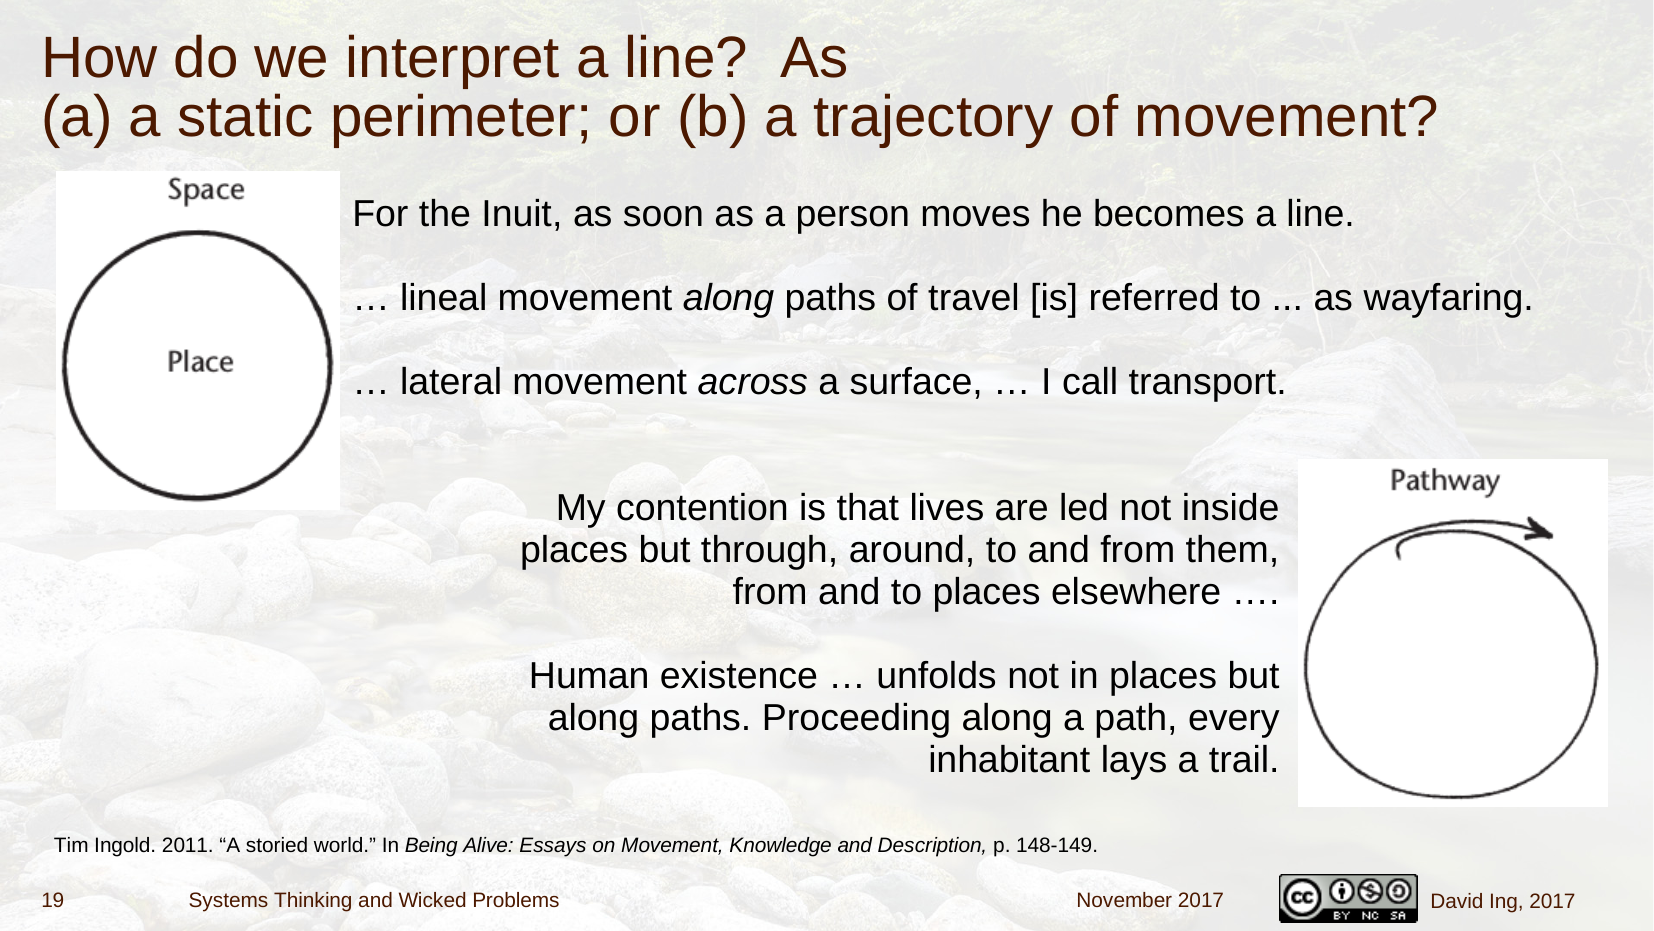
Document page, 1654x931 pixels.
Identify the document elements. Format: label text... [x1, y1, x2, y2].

picture [0, 0, 1654, 931]
text_box For the Inuit, as soon as a person moves he becomes a line. … lineal movement along paths of travel [is] referred to ... as wayfaring. … lateral movement across a surface, … I call transport. [340, 184, 1634, 449]
text_box Tim Ingold. 2011. “A storied world.” In Being Alive: Essays on Movement, Knowledge and Description, p. 148-149. [39, 826, 1487, 864]
text_box My contention is that lives are led not inside places but through, around, to and from them, from and to places elsewhere …. Human existence … unfolds not in places but along paths. Proceeding along a path, every inhabitant lays a trail. [505, 478, 1295, 785]
title How do we interpret a line? As (a) a static perimeter; or (b) a trajectory of movement? [41, 30, 1613, 174]
